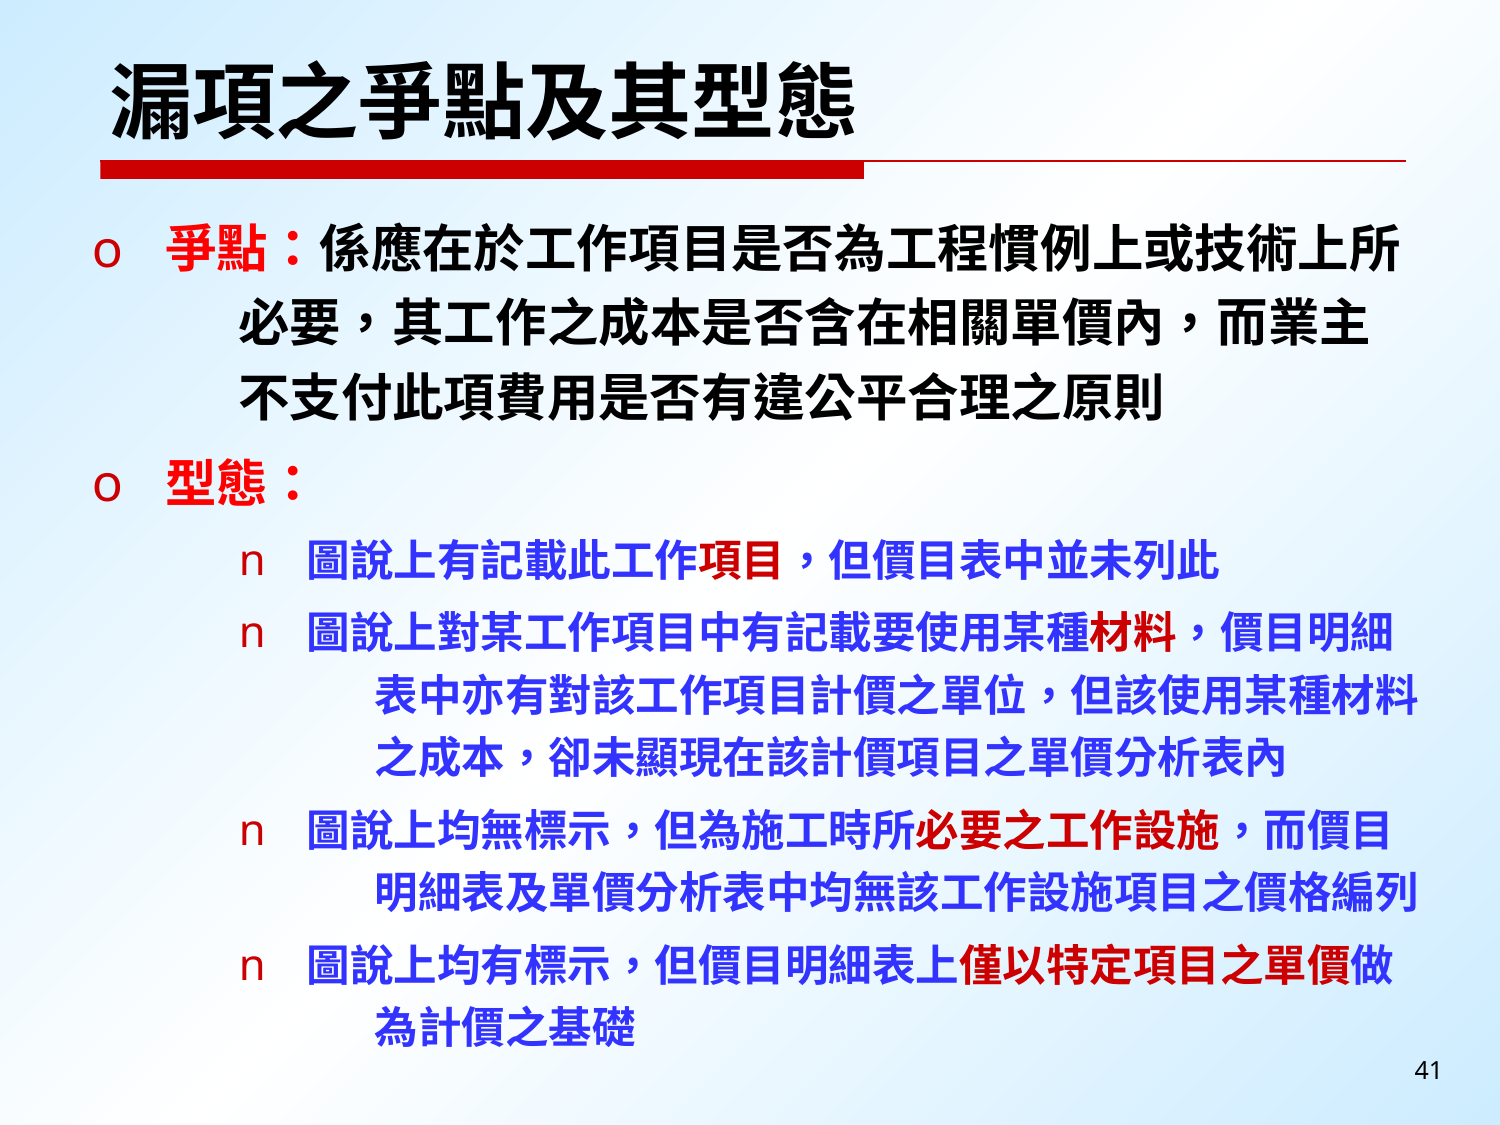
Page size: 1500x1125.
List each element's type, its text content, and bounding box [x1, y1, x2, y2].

title 漏項之爭點及其型態 [94, 30, 1407, 158]
list 爭點：係應在於工作項目是否為工程慣例上或技術上所必要，其工作之成本是否含在相關單價內，而業主不支付此項費用是否有違公平合理之原則 型態： 圖說上有記載此工作項目，但價目表中並未列此 圖說上對某工作項目中有記載要使用某種材料，價目明細表中亦有對該工作項目計價之單位，但該使用某種材料之成本，卻未顯現在該計價項目之單價分析表內 圖說上均無標示，但為施工時所必要之工作設施，而價目明細表及單價分析表中均無該工作設施項目之價格編列 圖說上均有標示，但價目明細表上僅以特定項目之單價做為計價之基礎 [76, 196, 1436, 1125]
